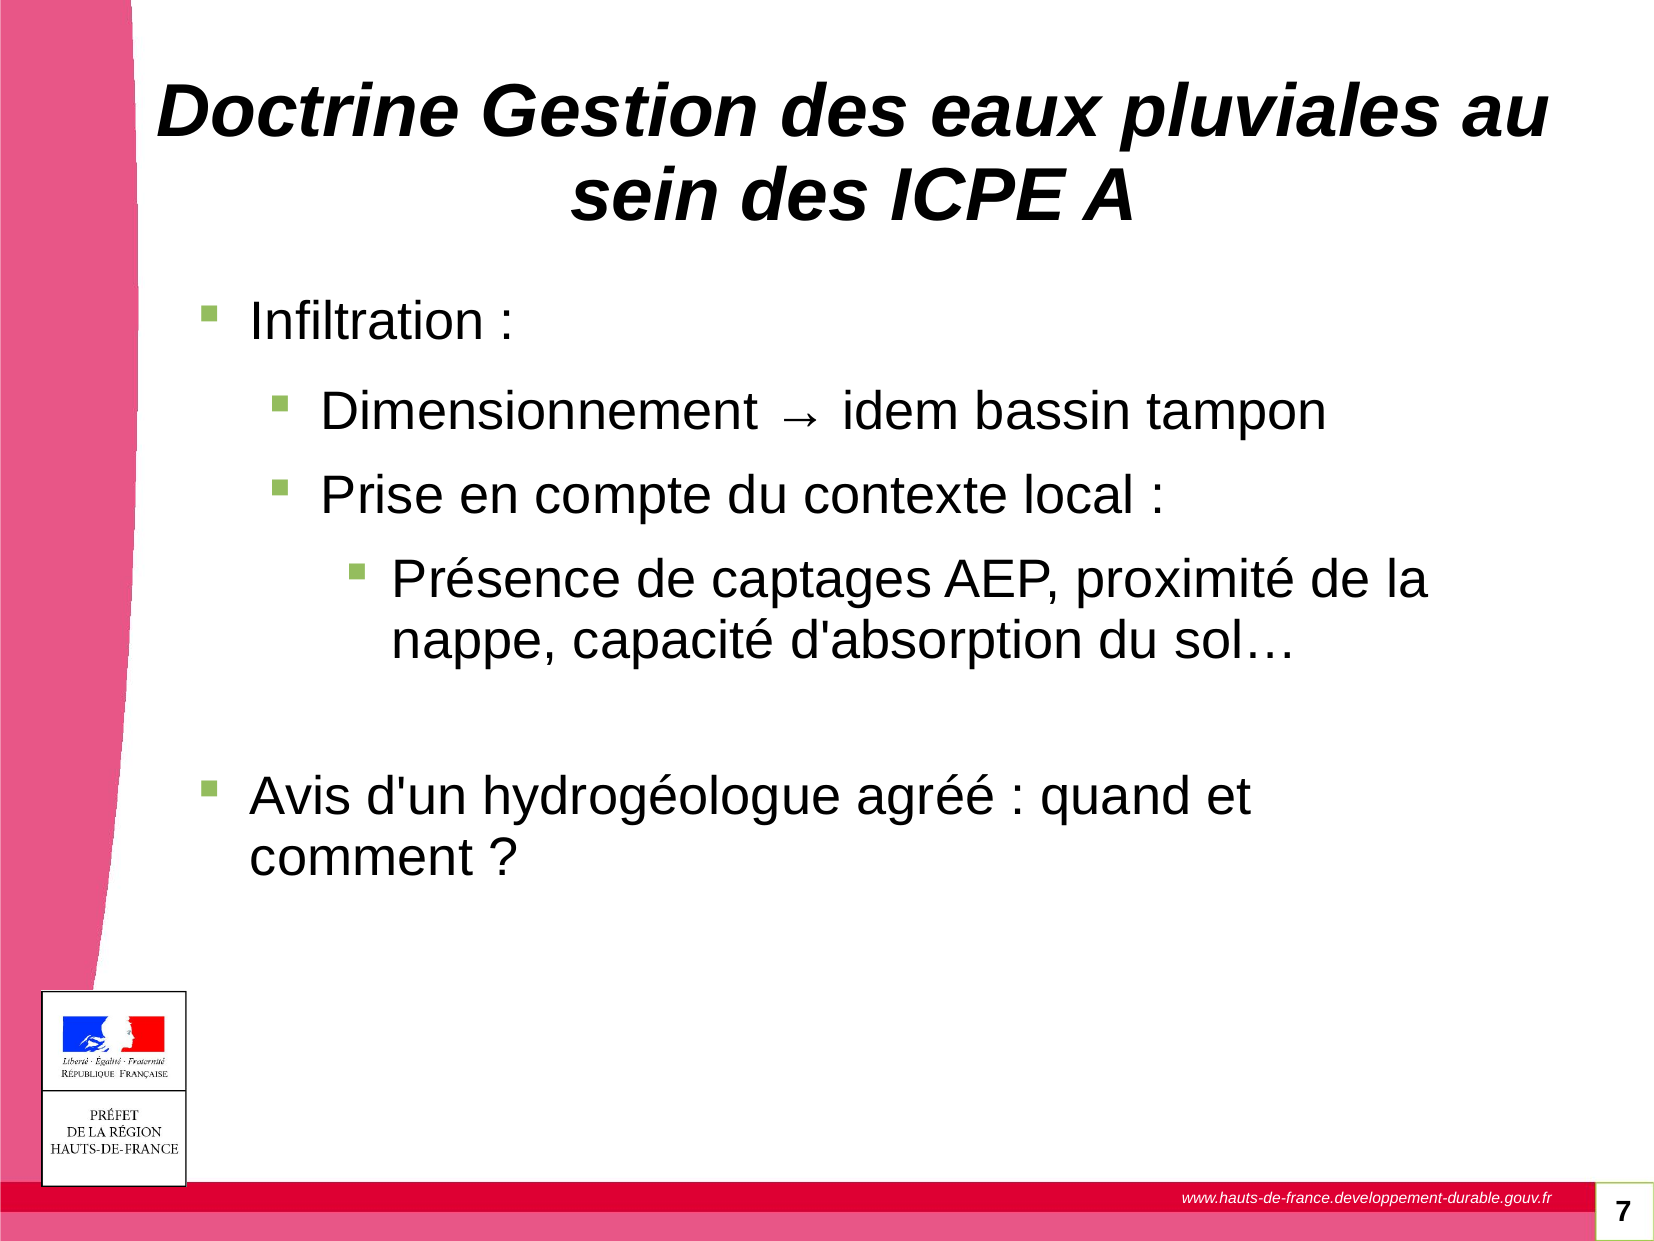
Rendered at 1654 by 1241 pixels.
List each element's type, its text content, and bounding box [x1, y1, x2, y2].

picture [0, 0, 1654, 1241]
title Doctrine Gestion des eaux pluviales au sein des ICPE A [95, 13, 1613, 293]
list Infiltration : Dimensionnement → idem bassin tampon Prise en compte du contexte local : Présence de captages AEP, proximité de la nappe, capacité d'absorption du sol… Avis d'un hydrogéologue agréé : quand et comment ? [179, 293, 1509, 1010]
